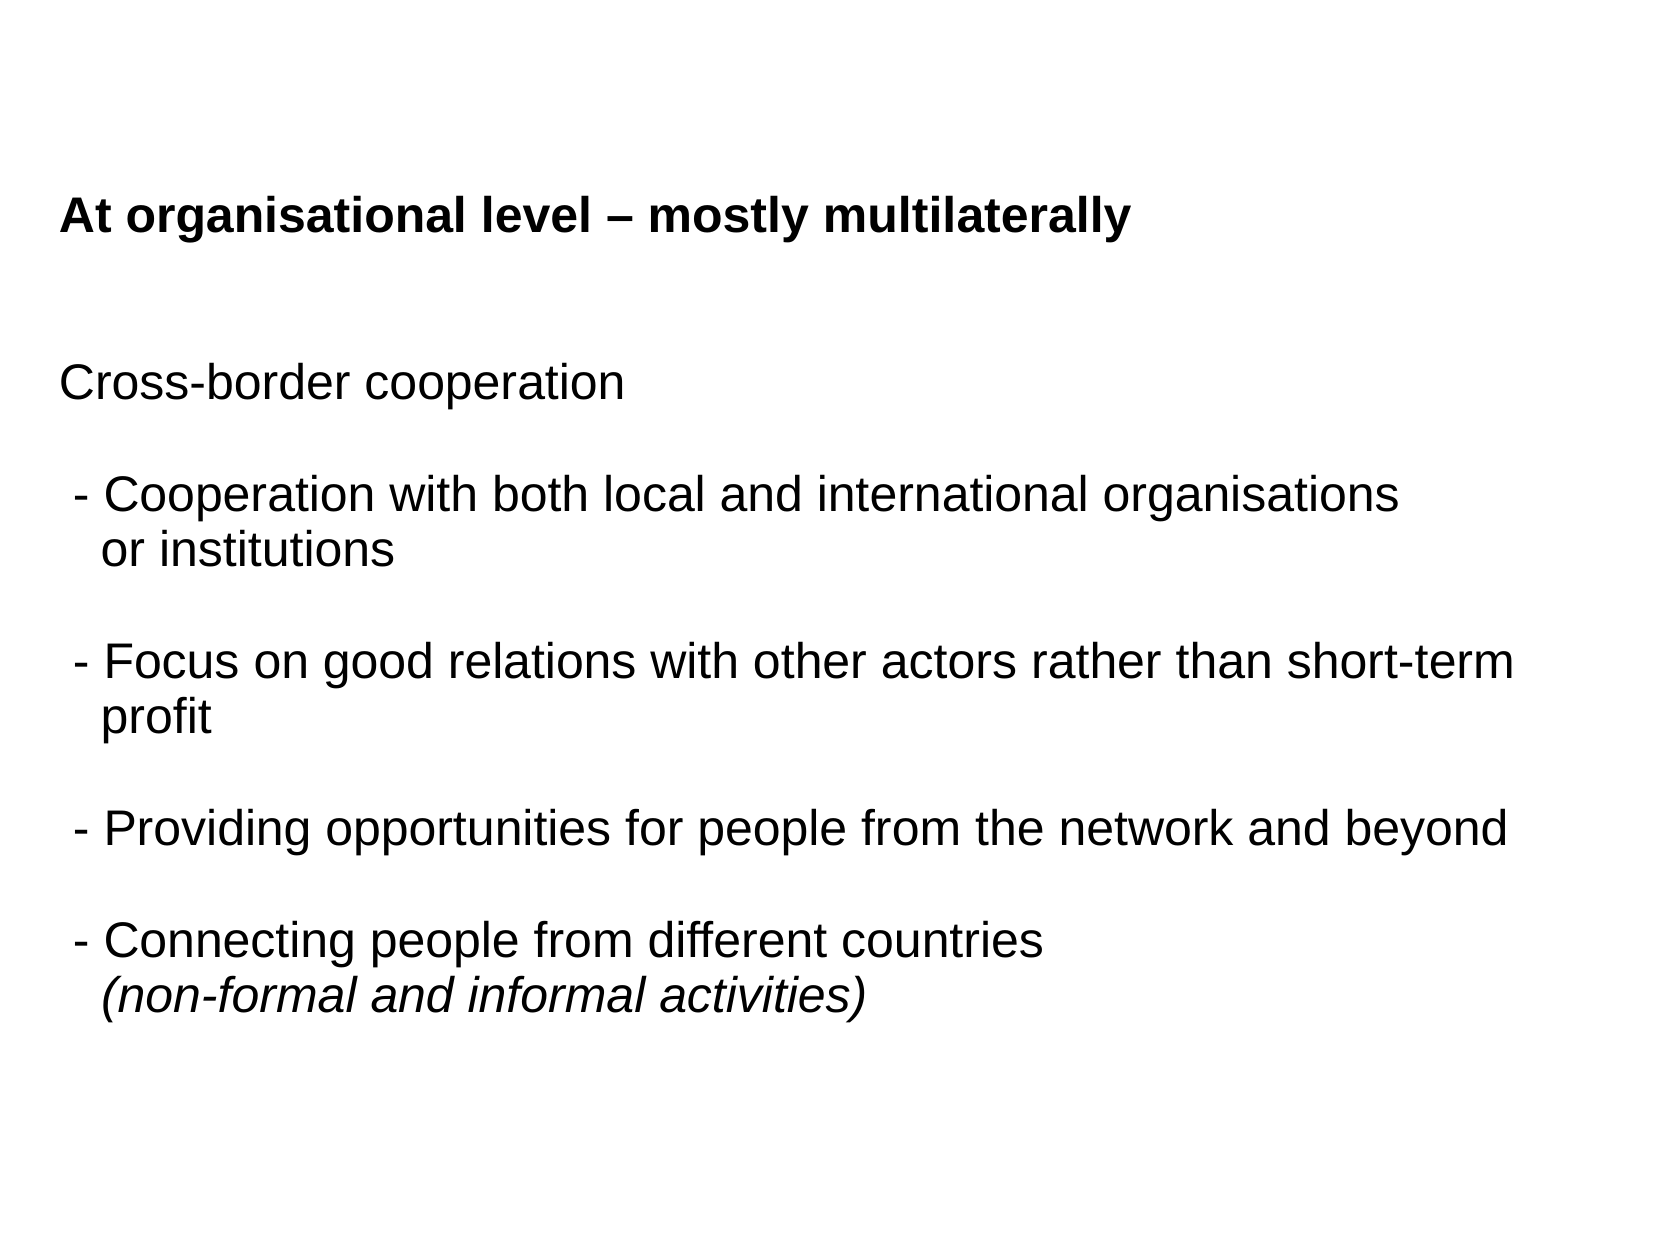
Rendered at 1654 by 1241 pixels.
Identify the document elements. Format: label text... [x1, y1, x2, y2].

title At organisational level – mostly multilaterally Cross-border cooperation - Cooperation with both local and international organisations or institutions - Focus on good relations with other actors rather than short-term profit - Providing opportunities for people from the network and beyond - Connecting people from different countries (non-formal and informal activities) [59, 58, 1625, 1152]
